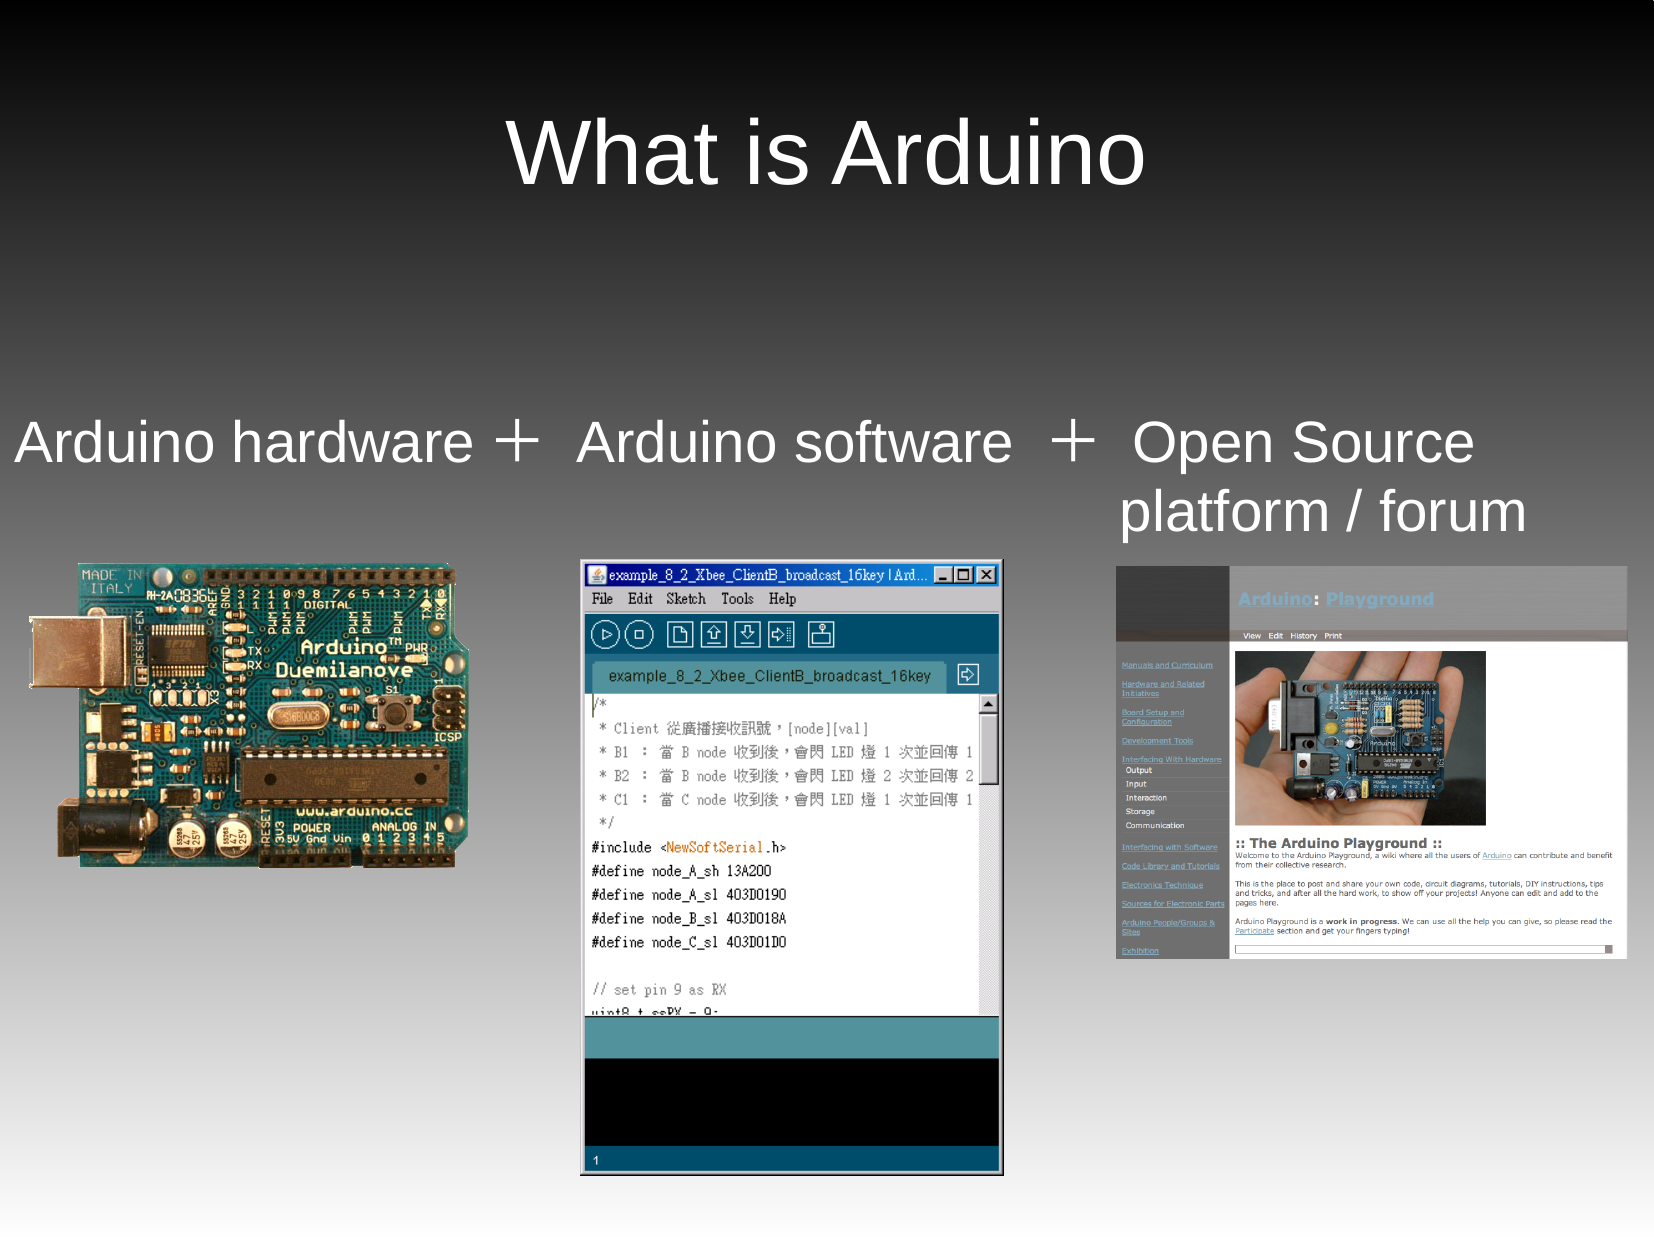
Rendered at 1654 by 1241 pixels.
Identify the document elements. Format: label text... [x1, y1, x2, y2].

picture [1116, 566, 1628, 959]
text_box Arduino hardware＋ Arduino software ＋ Open Source platform / forum [0, 387, 1654, 532]
title What is Arduino [82, 49, 1571, 257]
picture [9, 537, 502, 892]
picture [580, 559, 1004, 1176]
